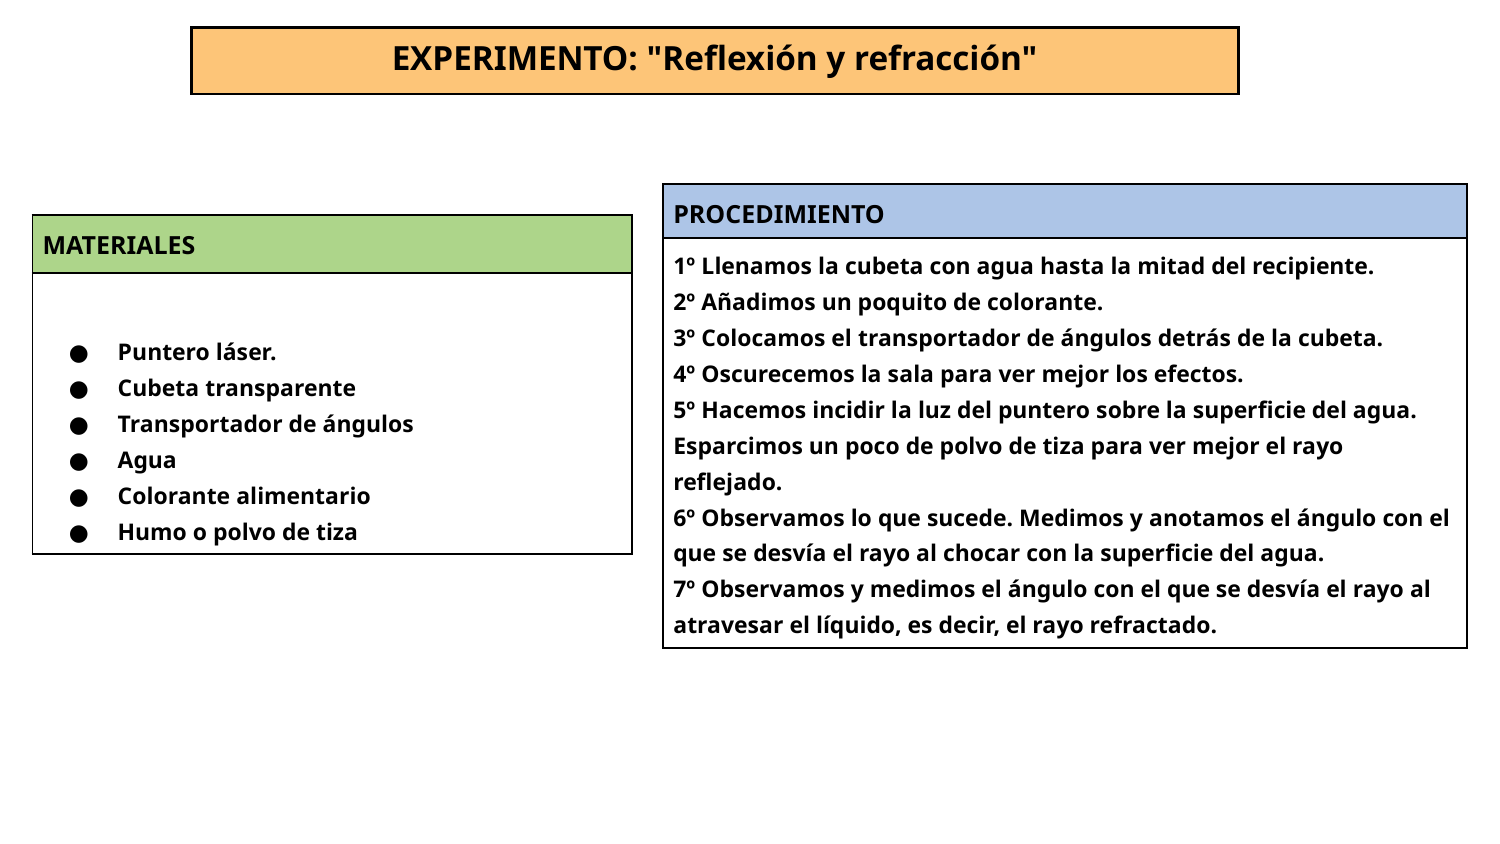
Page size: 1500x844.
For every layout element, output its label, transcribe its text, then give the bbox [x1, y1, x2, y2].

table_header MATERIALES [33, 216, 631, 272]
table_cell Puntero láser. Cubeta transparente Transportador de ángulos Agua Colorante alimentario Humo o polvo de tiza [33, 274, 631, 553]
table_header PROCEDIMIENTO [664, 185, 1466, 237]
table_cell 1º Llenamos la cubeta con agua hasta la mitad del recipiente. 2º Añadimos un poquito de colorante. 3º Colocamos el transportador de ángulos detrás de la cubeta. 4º Oscurecemos la sala para ver mejor los efectos. 5º Hacemos incidir la luz del puntero sobre la superficie del agua. Esparcimos un poco de polvo de tiza para ver mejor el rayo reflejado. 6º Observamos lo que sucede. Medimos y anotamos el ángulo con el que se desvía el rayo al chocar con la superficie del agua. 7º Observamos y medimos el ángulo con el que se desvía el rayo al atravesar el líquido, es decir, el rayo refractado. [664, 239, 1466, 647]
table_header EXPERIMENTO: "Reflexión y refracción" [193, 29, 1237, 93]
